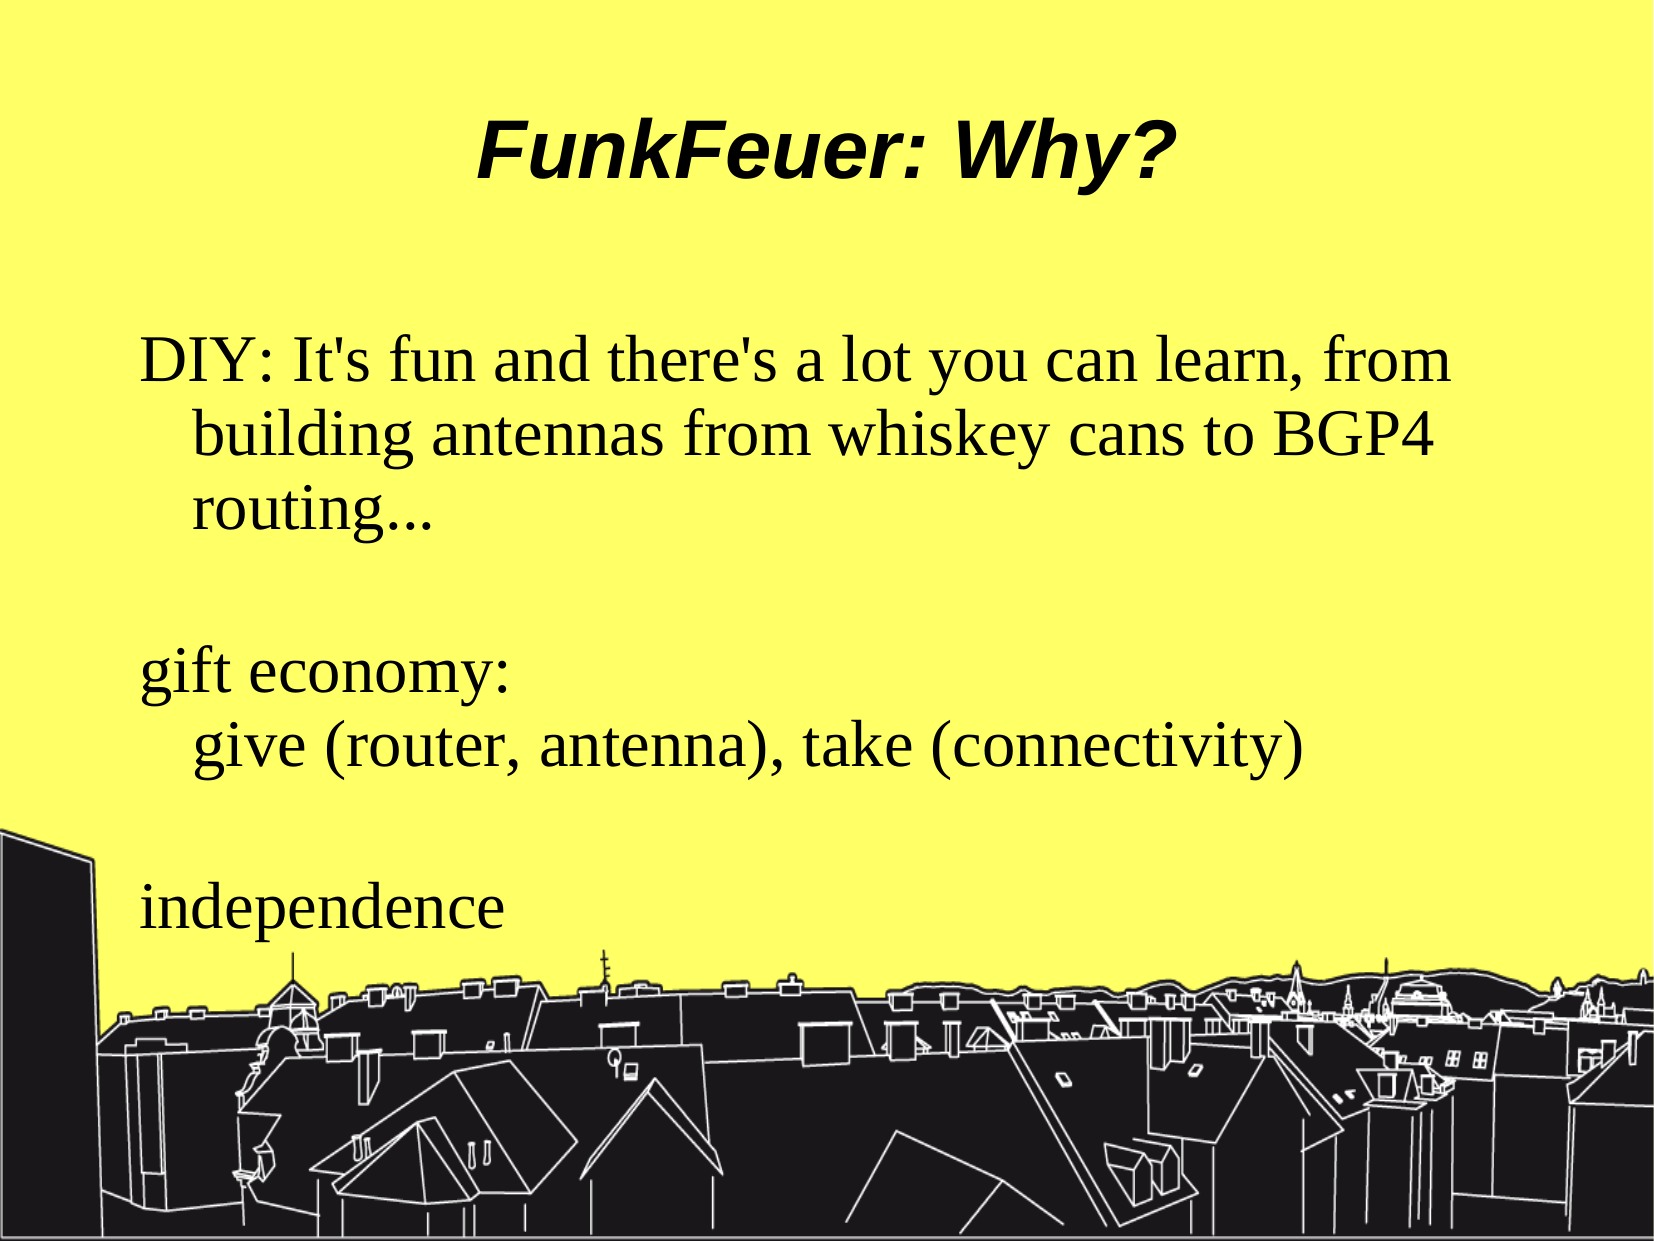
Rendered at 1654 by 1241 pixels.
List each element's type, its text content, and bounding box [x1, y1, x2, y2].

list DIY: It's fun and there's a lot you can learn, from building antennas from whiskey cans to BGP4 routing... gift economy: give (router, antenna), take (connectivity) independence [121, 322, 1561, 1118]
picture [0, 827, 1654, 1241]
title FunkFeuer: Why? [121, 46, 1534, 254]
